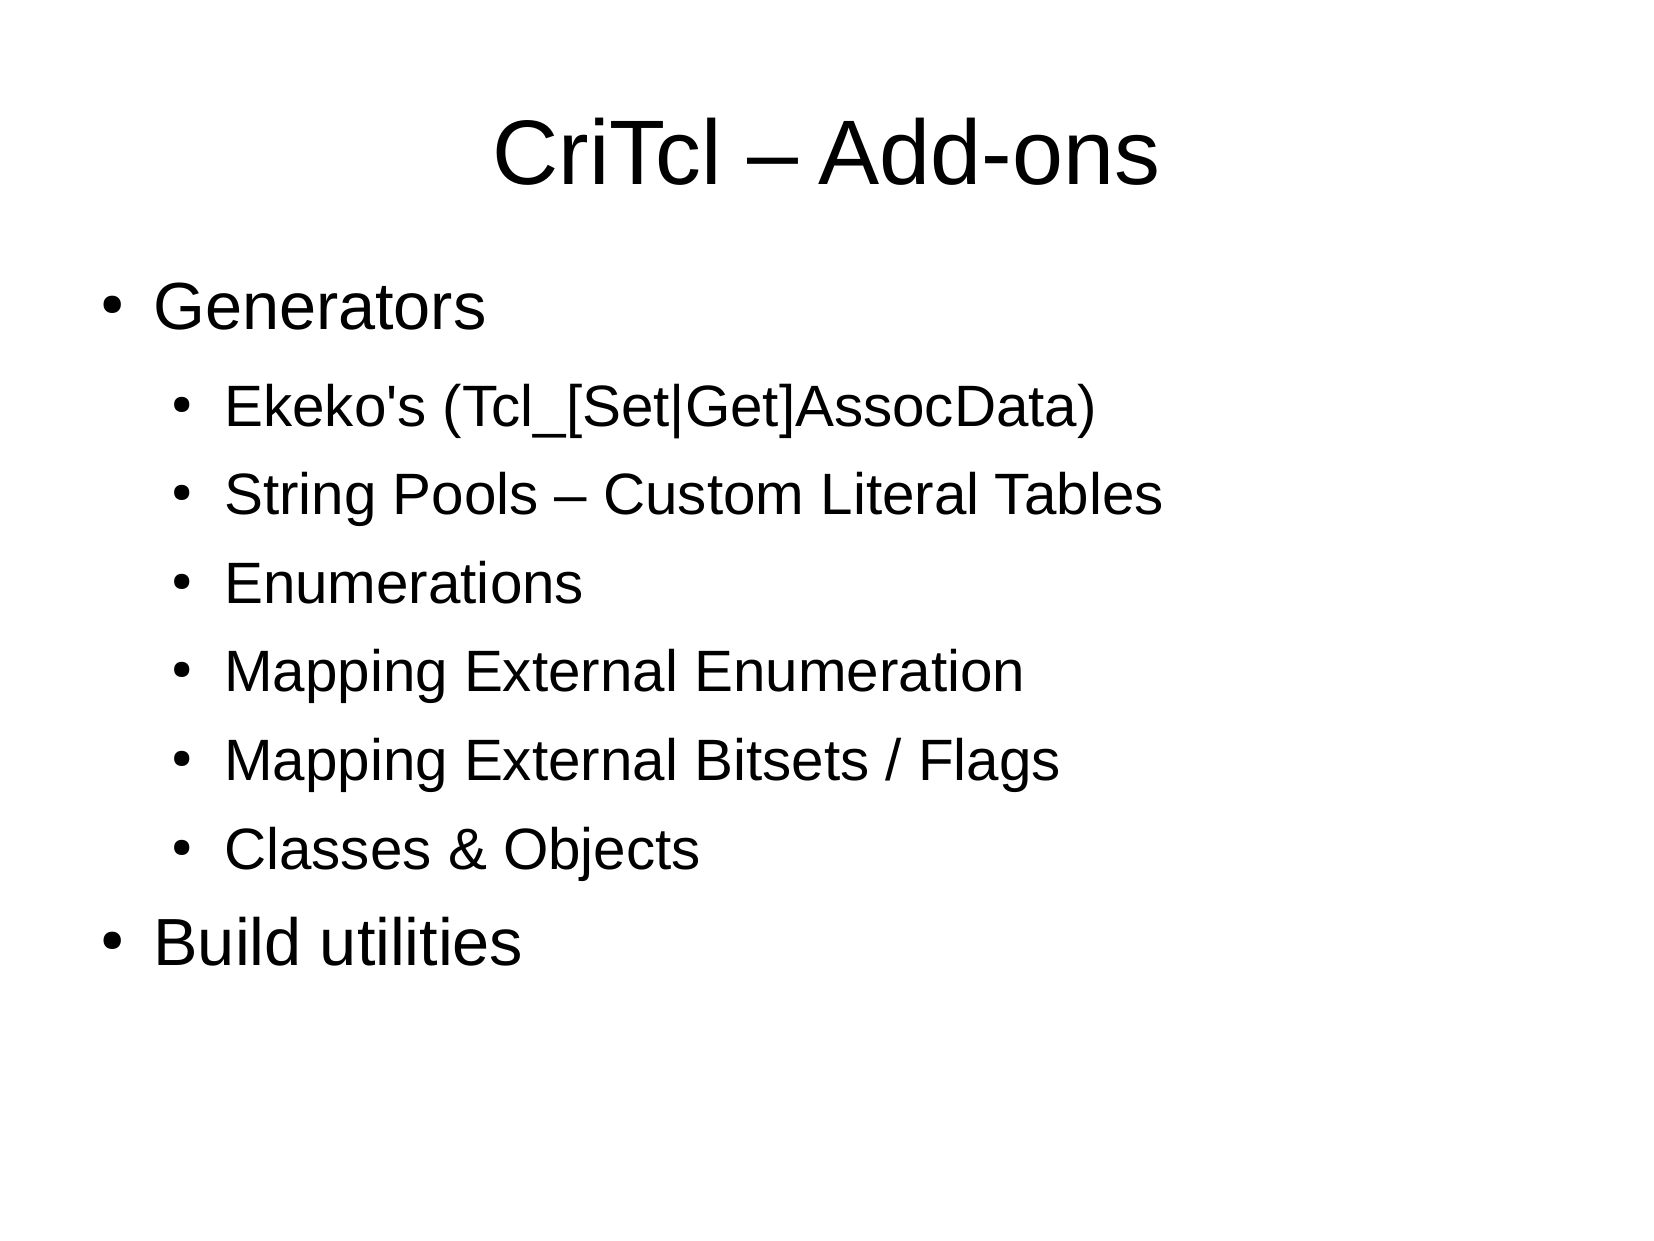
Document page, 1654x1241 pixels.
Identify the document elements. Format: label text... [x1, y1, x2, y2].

title CriTcl – Add-ons [82, 56, 1571, 250]
list Generators Ekeko's (Tcl_[Set|Get]AssocData) String Pools – Custom Literal Tables Enumerations Mapping External Enumeration Mapping External Bitsets / Flags Classes & Objects Build utilities [82, 268, 1571, 1172]
